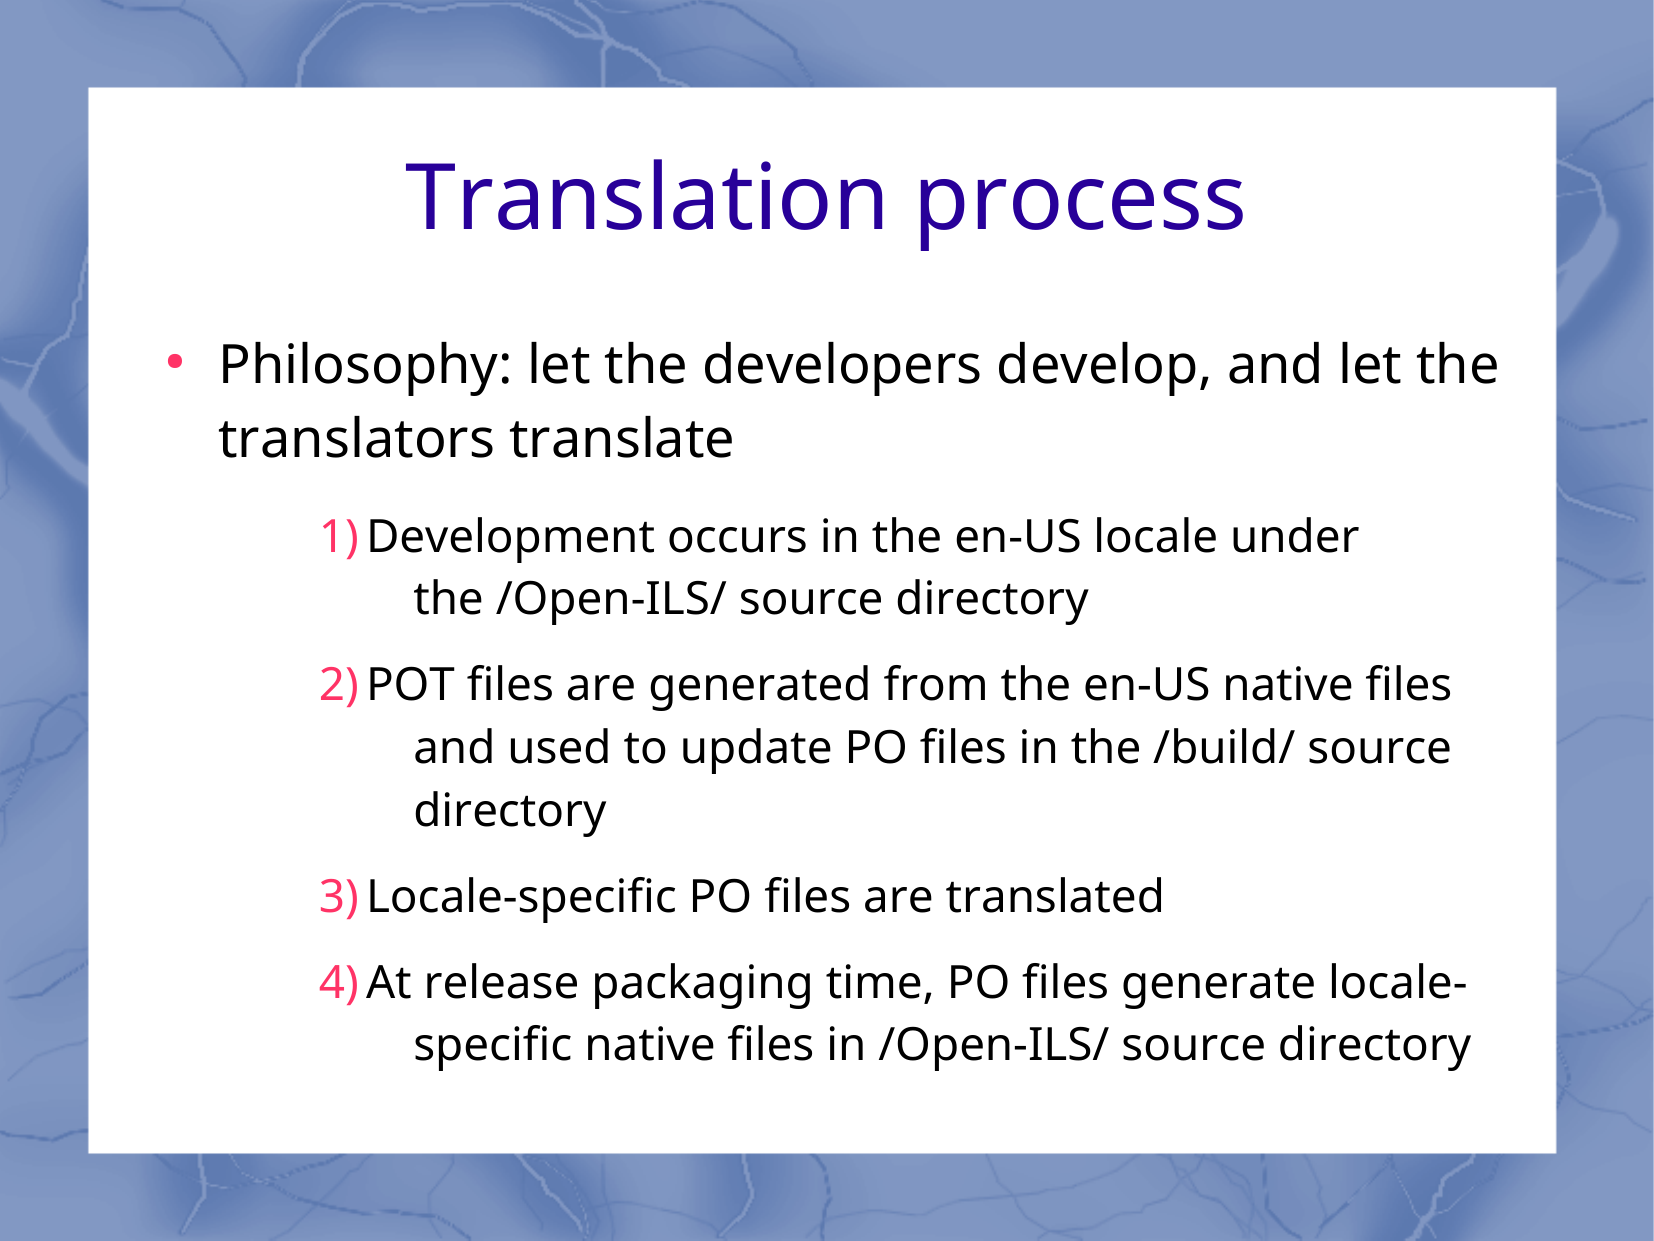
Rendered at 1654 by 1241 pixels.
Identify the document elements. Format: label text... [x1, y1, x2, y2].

title Translation process [118, 90, 1536, 298]
picture [0, 0, 1654, 1241]
list Philosophy: let the developers develop, and let the translators translate Development occurs in the en-US locale under the /Open-ILS/ source directory POT files are generated from the en-US native files and used to update PO files in the /build/ source directory Locale-specific PO files are translated At release packaging time, PO files generate locale-specific native files in /Open-ILS/ source directory [147, 325, 1506, 1130]
